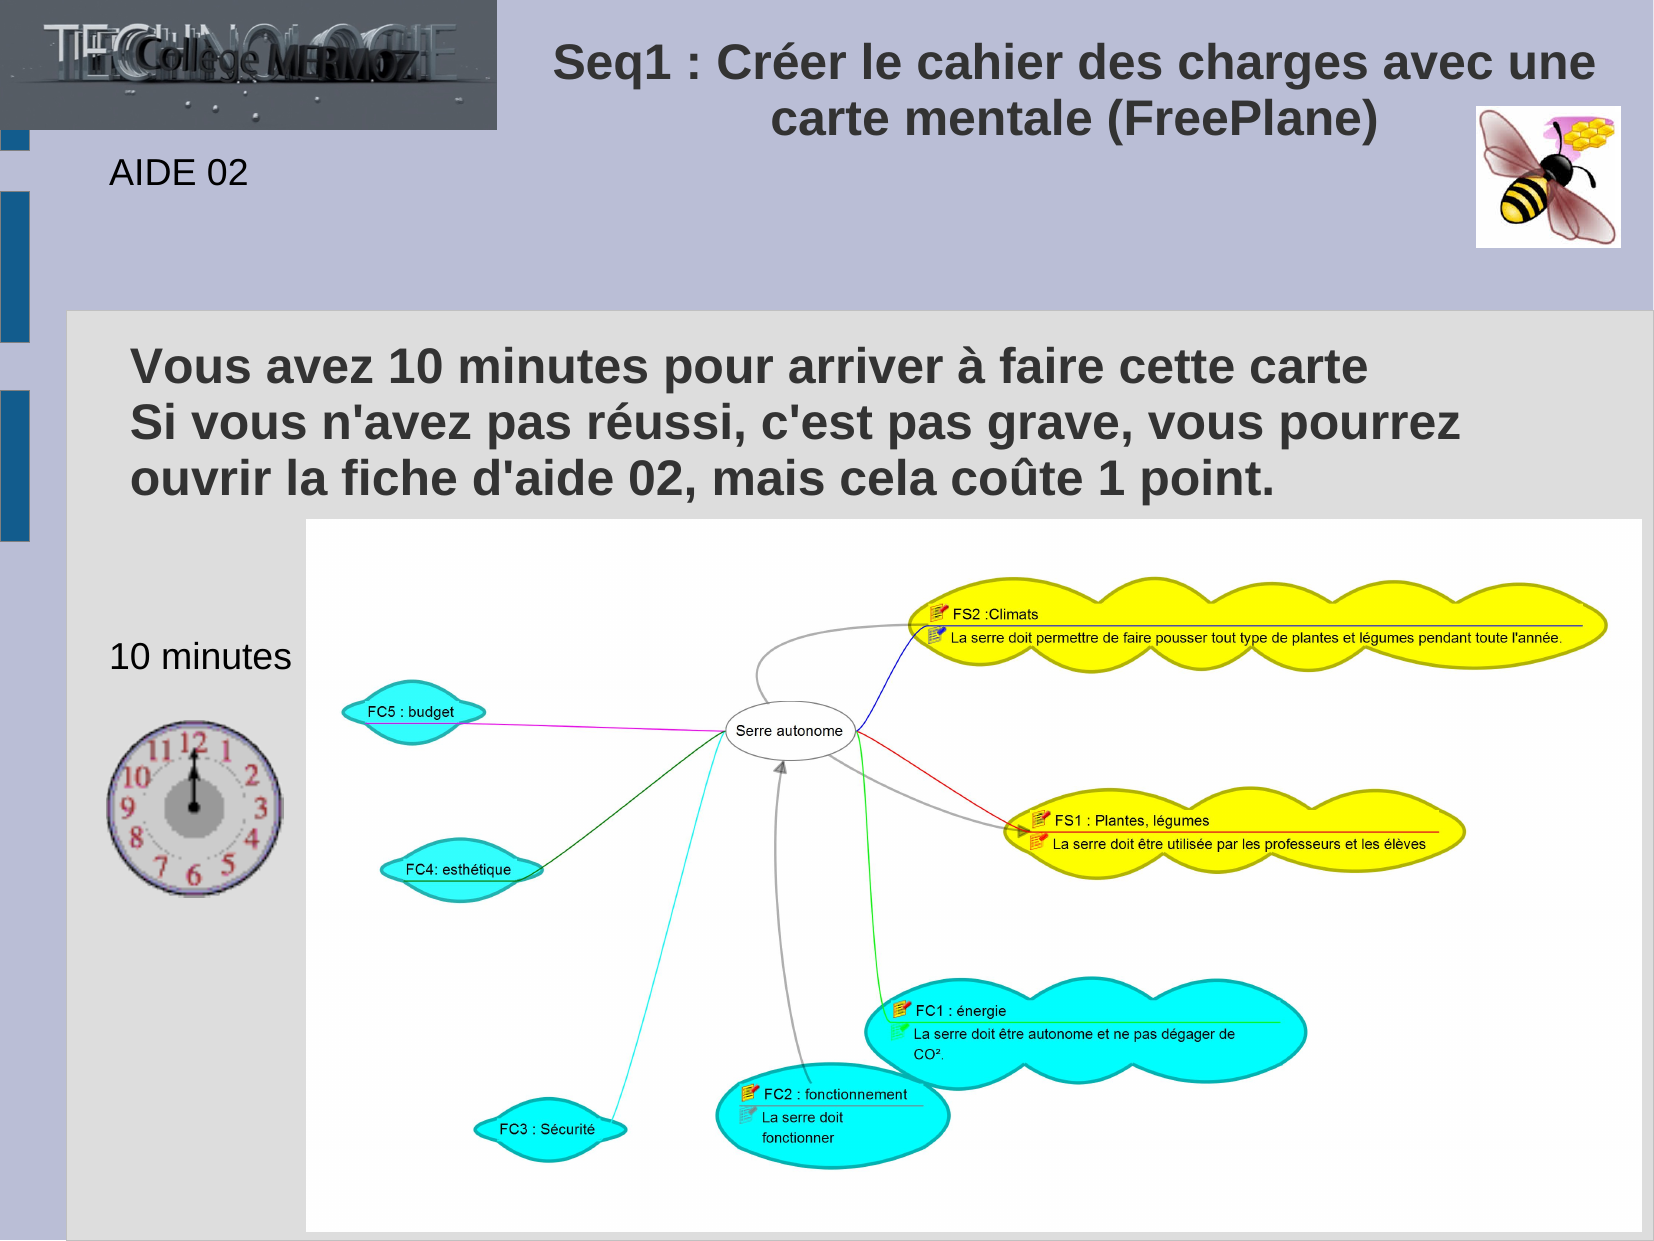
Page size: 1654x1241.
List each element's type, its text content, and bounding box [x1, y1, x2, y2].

picture [0, 0, 497, 130]
title Vous avez 10 minutes pour arriver à faire cette carte Si vous n'avez pas réussi, c'est pas grave, vous pourrez ouvrir la fiche d'aide 02, mais cela coûte 1 point. [129, 336, 1524, 508]
title Seq1 : Créer le cahier des charges avec une carte mentale (FreePlane) [531, 11, 1619, 169]
picture [306, 519, 1642, 1232]
picture [106, 720, 284, 898]
text_box 10 minutes [94, 628, 306, 686]
text_box AIDE 02 [94, 143, 284, 201]
picture [1476, 106, 1621, 248]
